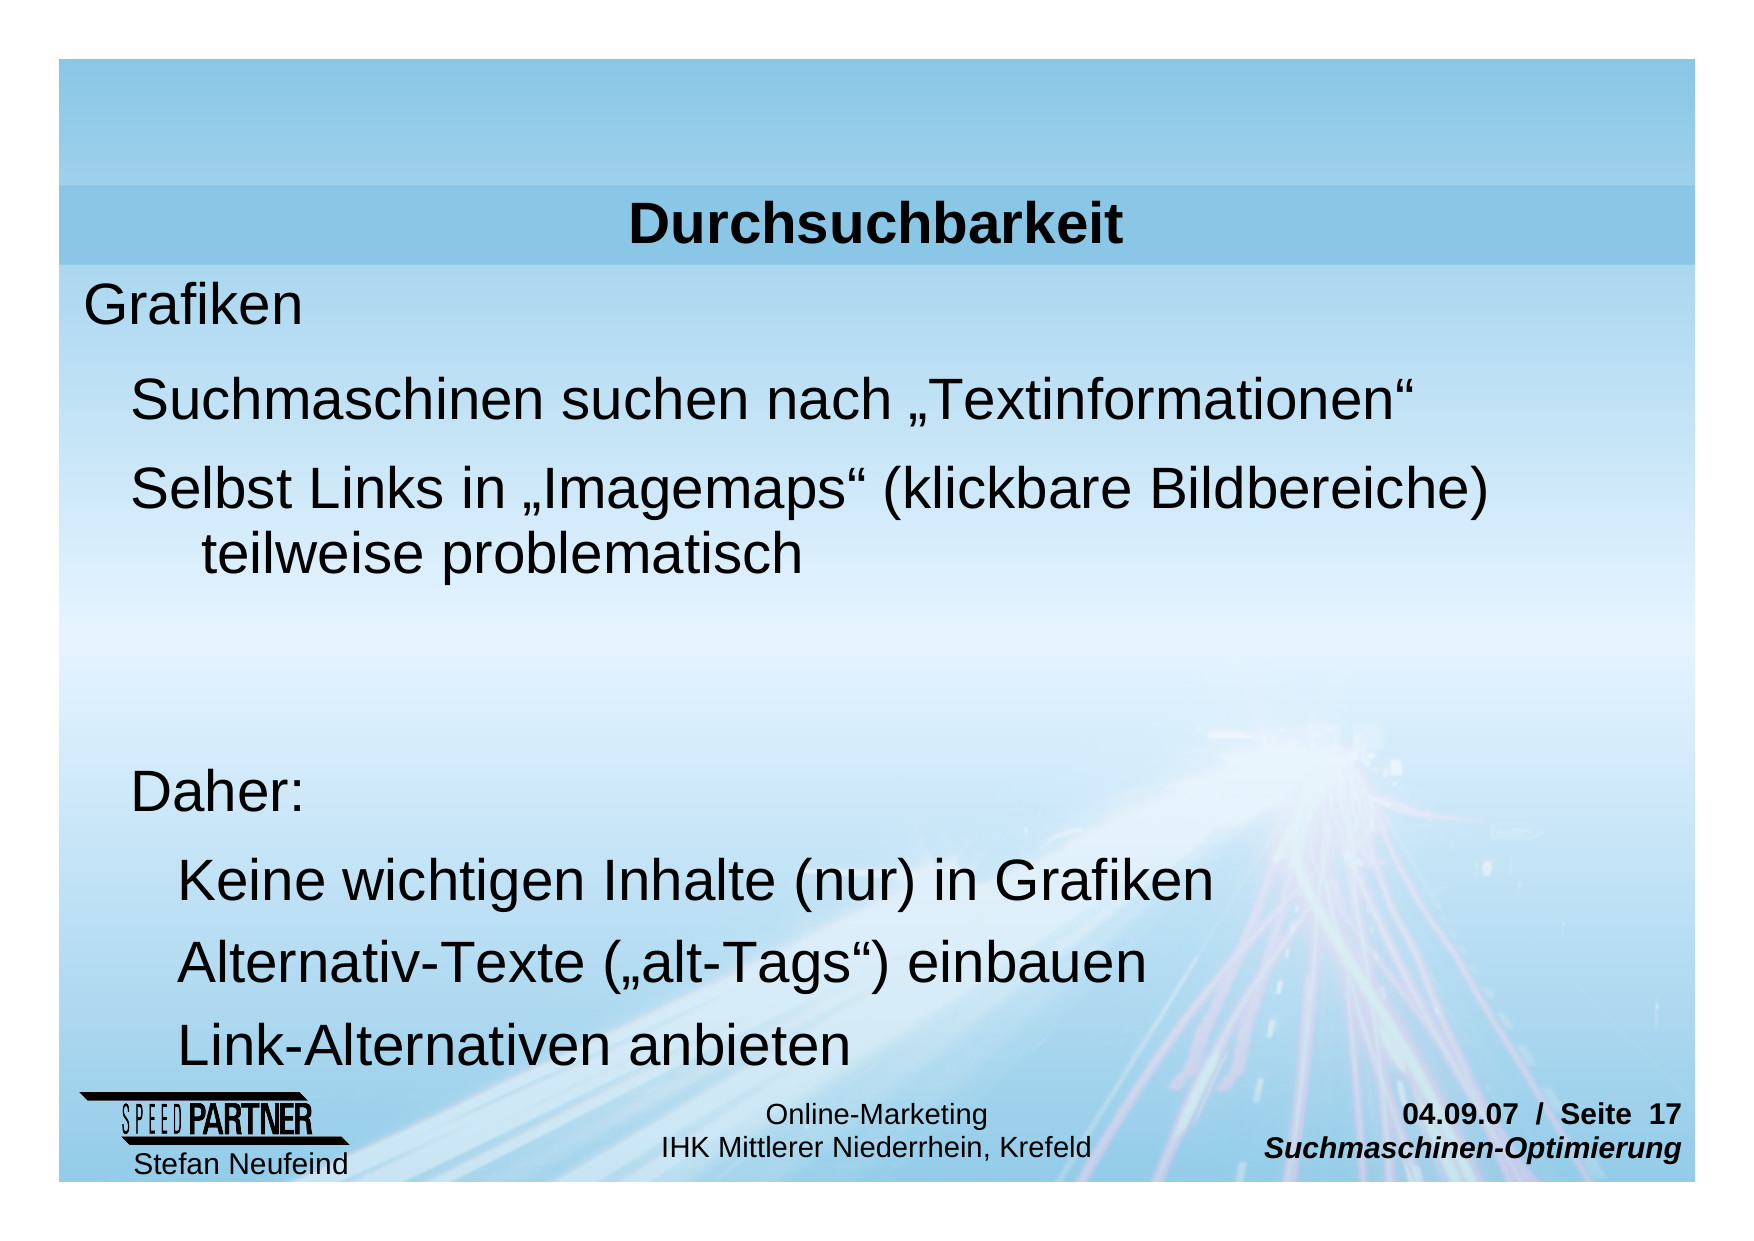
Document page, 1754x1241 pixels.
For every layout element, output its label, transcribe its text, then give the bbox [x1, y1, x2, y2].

title Durchsuchbarkeit [59, 190, 1695, 257]
list Daher: Keine wichtigen Inhalte (nur) in Grafiken Alternativ-Texte („alt-Tags“) einbauen Link-Alternativen anbieten [71, 758, 1695, 1078]
picture [59, 265, 1695, 1182]
picture [59, 59, 1695, 185]
list Grafiken Suchmaschinen suchen nach „Textinformationen“ Selbst Links in „Imagemaps“ (klickbare Bildbereiche) teilweise problematisch [71, 272, 1695, 758]
